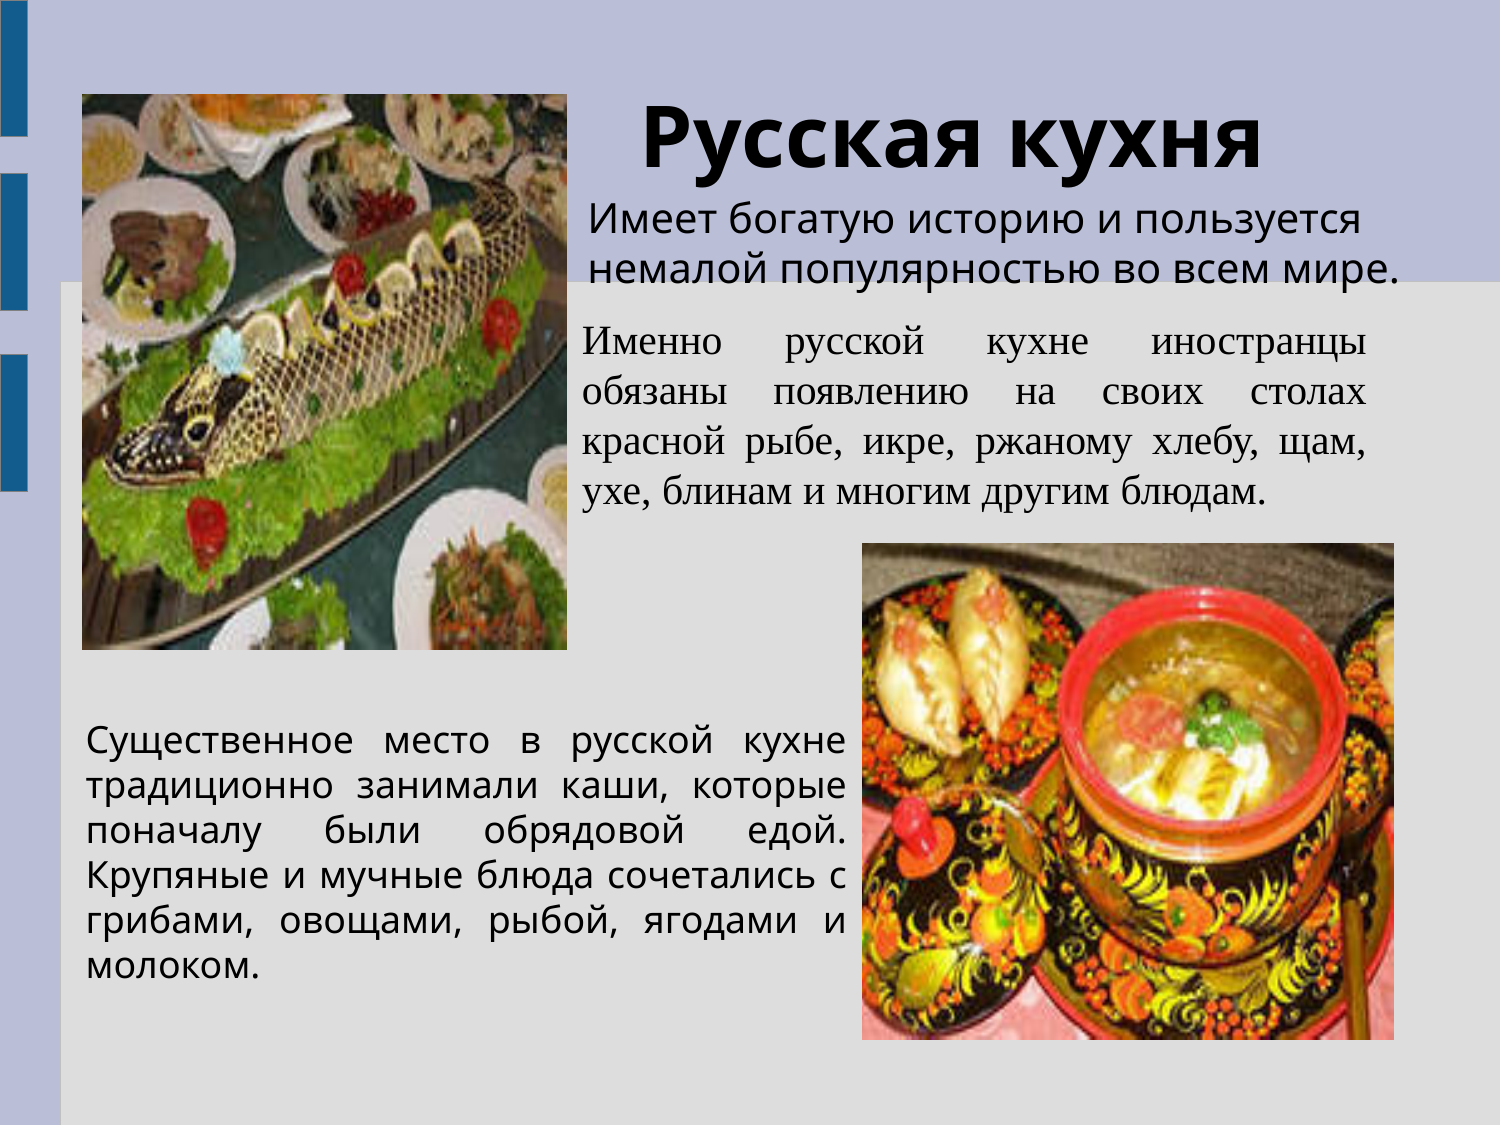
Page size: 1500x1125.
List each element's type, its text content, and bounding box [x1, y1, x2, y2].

picture [862, 543, 1394, 1040]
picture [82, 94, 567, 650]
text_box Именно русской кухне иностранцы обязаны появлению на своих столах красной рыбе, икре, ржаному хлебу, щам, ухе, блинам и многим другим блюдам. [567, 304, 1382, 521]
title Русская кухня [507, 75, 1398, 213]
text_box Имеет богатую историю и пользуется немалой популярностью во всем мире. [572, 184, 1418, 300]
text_box Существенное место в русской кухне традиционно занимали каши, которые поначалу были обрядовой едой. Крупяные и мучные блюда сочетались с грибами, овощами, рыбой, ягодами и молоком. [70, 708, 862, 994]
